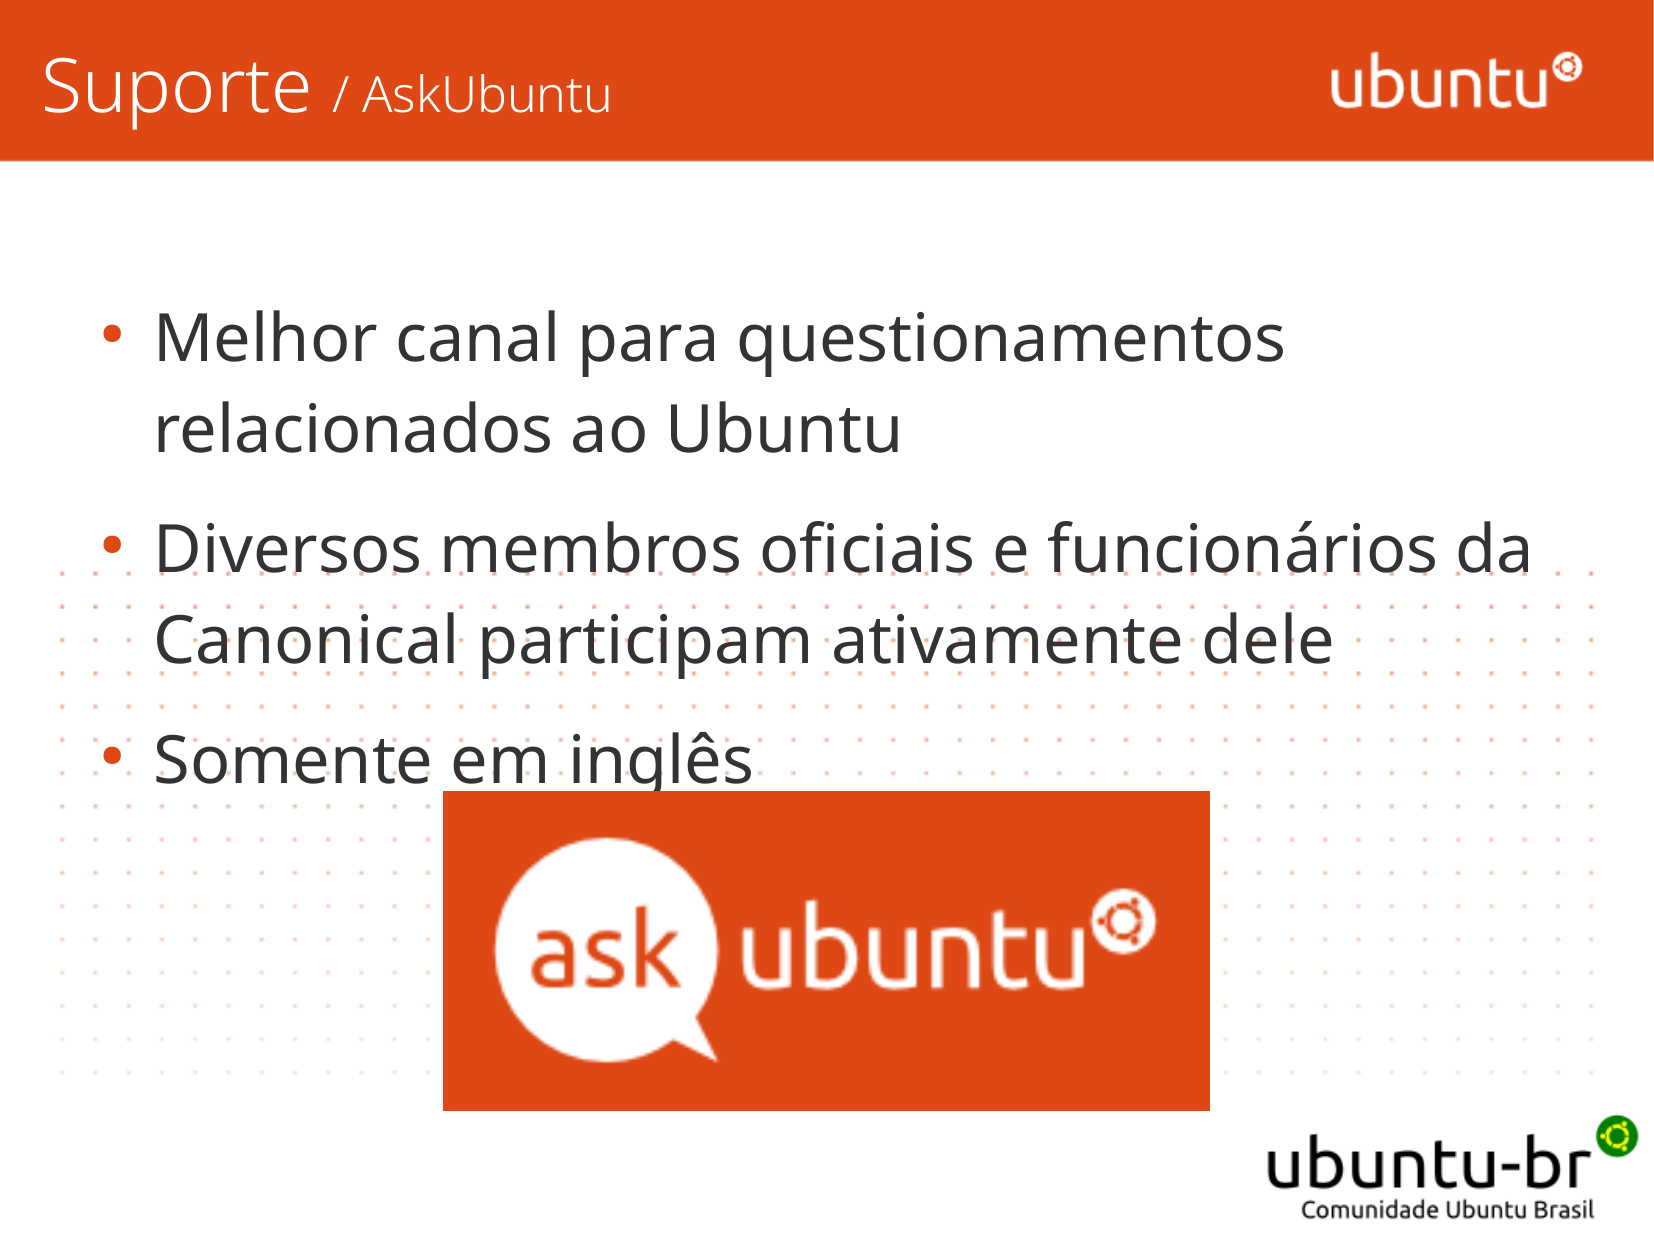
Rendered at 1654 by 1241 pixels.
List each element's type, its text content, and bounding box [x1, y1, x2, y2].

list Melhor canal para questionamentos relacionados ao Ubuntu Diversos membros oficiais e funcionários da Canonical participam ativamente dele Somente em inglês [82, 290, 1538, 1010]
title Suporte / AskUbuntu [41, 31, 1300, 136]
picture [0, 0, 1654, 1241]
